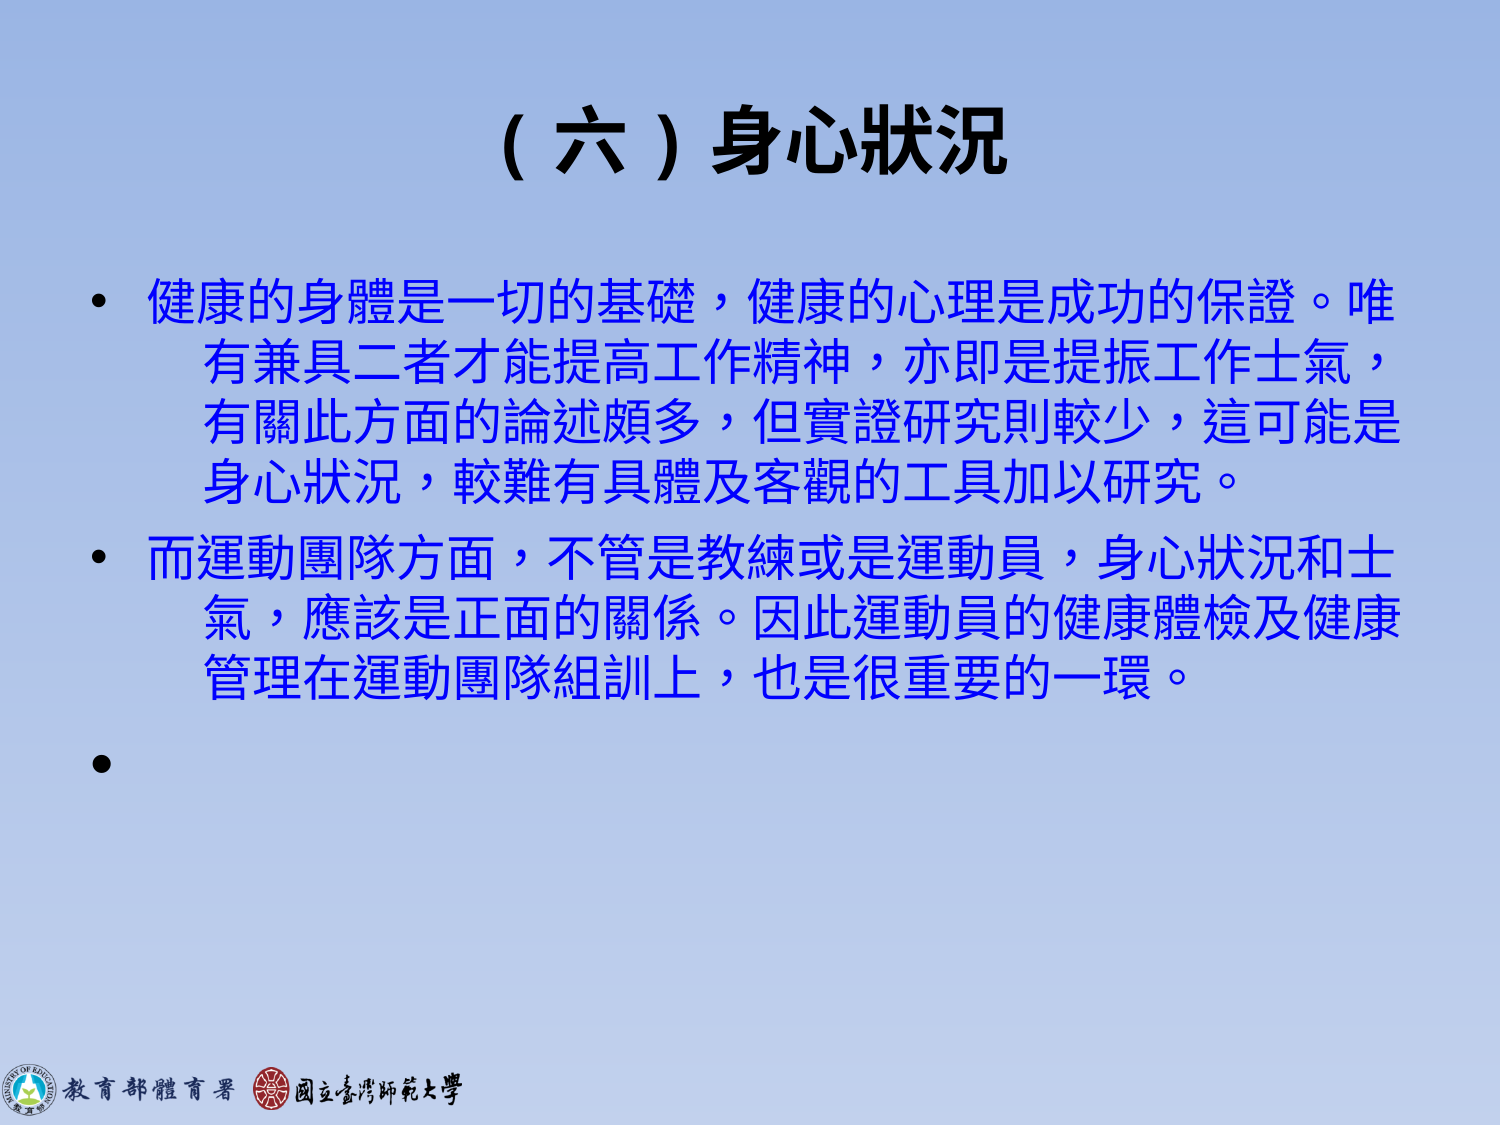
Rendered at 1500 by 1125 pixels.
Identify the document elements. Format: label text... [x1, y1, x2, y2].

list 健康的身體是一切的基礎，健康的心理是成功的保證。唯有兼具二者才能提高工作精神，亦即是提振工作士氣，有關此方面的論述頗多，但實證研究則較少，這可能是身心狀況，較難有具體及客觀的工具加以研究。 而運動團隊方面，不管是教練或是運動員，身心狀況和士氣，應該是正面的關係。因此運動員的健康體檢及健康管理在運動團隊組訓上，也是很重要的一環。 [75, 262, 1426, 889]
title (六)身心狀況 [75, 45, 1426, 233]
